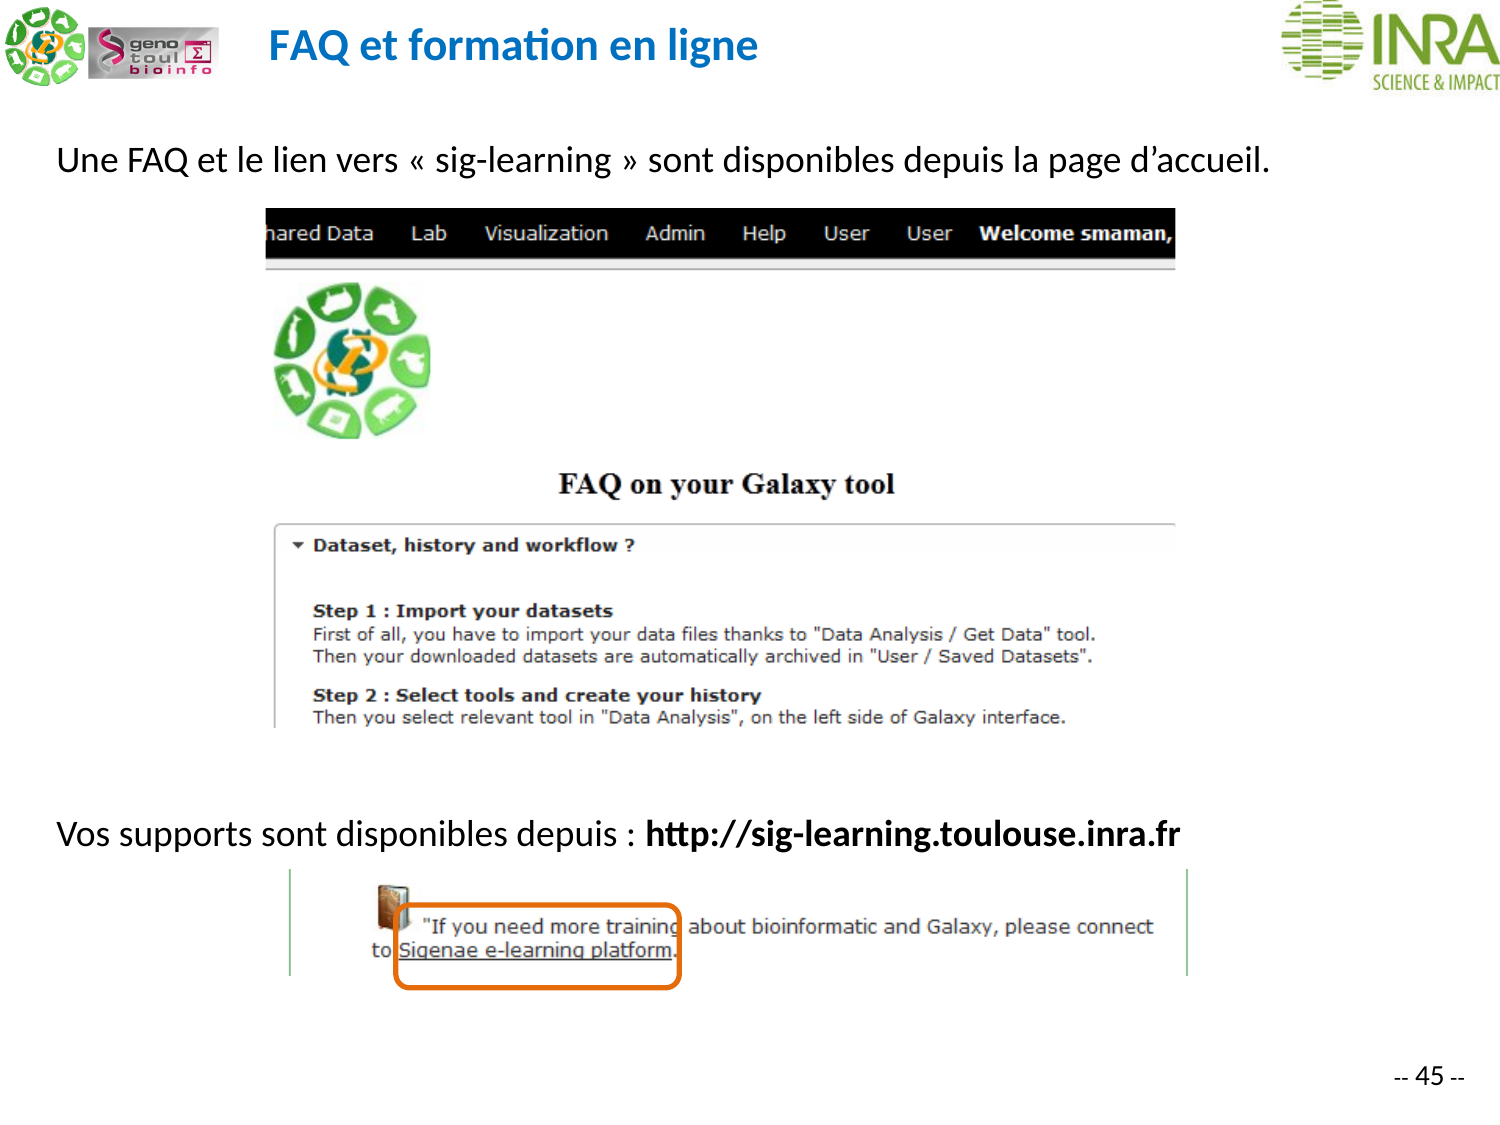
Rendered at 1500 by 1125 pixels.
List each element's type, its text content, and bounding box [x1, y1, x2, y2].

text_box Vos supports sont disponibles depuis : http://sig-learning.toulouse.inra.fr [41, 811, 1234, 863]
picture [277, 869, 1199, 976]
picture [5, 7, 85, 86]
picture [1281, 0, 1500, 110]
picture [399, 908, 676, 976]
text_box Une FAQ et le lien vers « sig-learning » sont disponibles depuis la page d’accueil. [41, 137, 1341, 190]
picture [265, 208, 1176, 728]
picture [88, 27, 219, 79]
text_box FAQ et formation en ligne [253, 19, 1424, 90]
